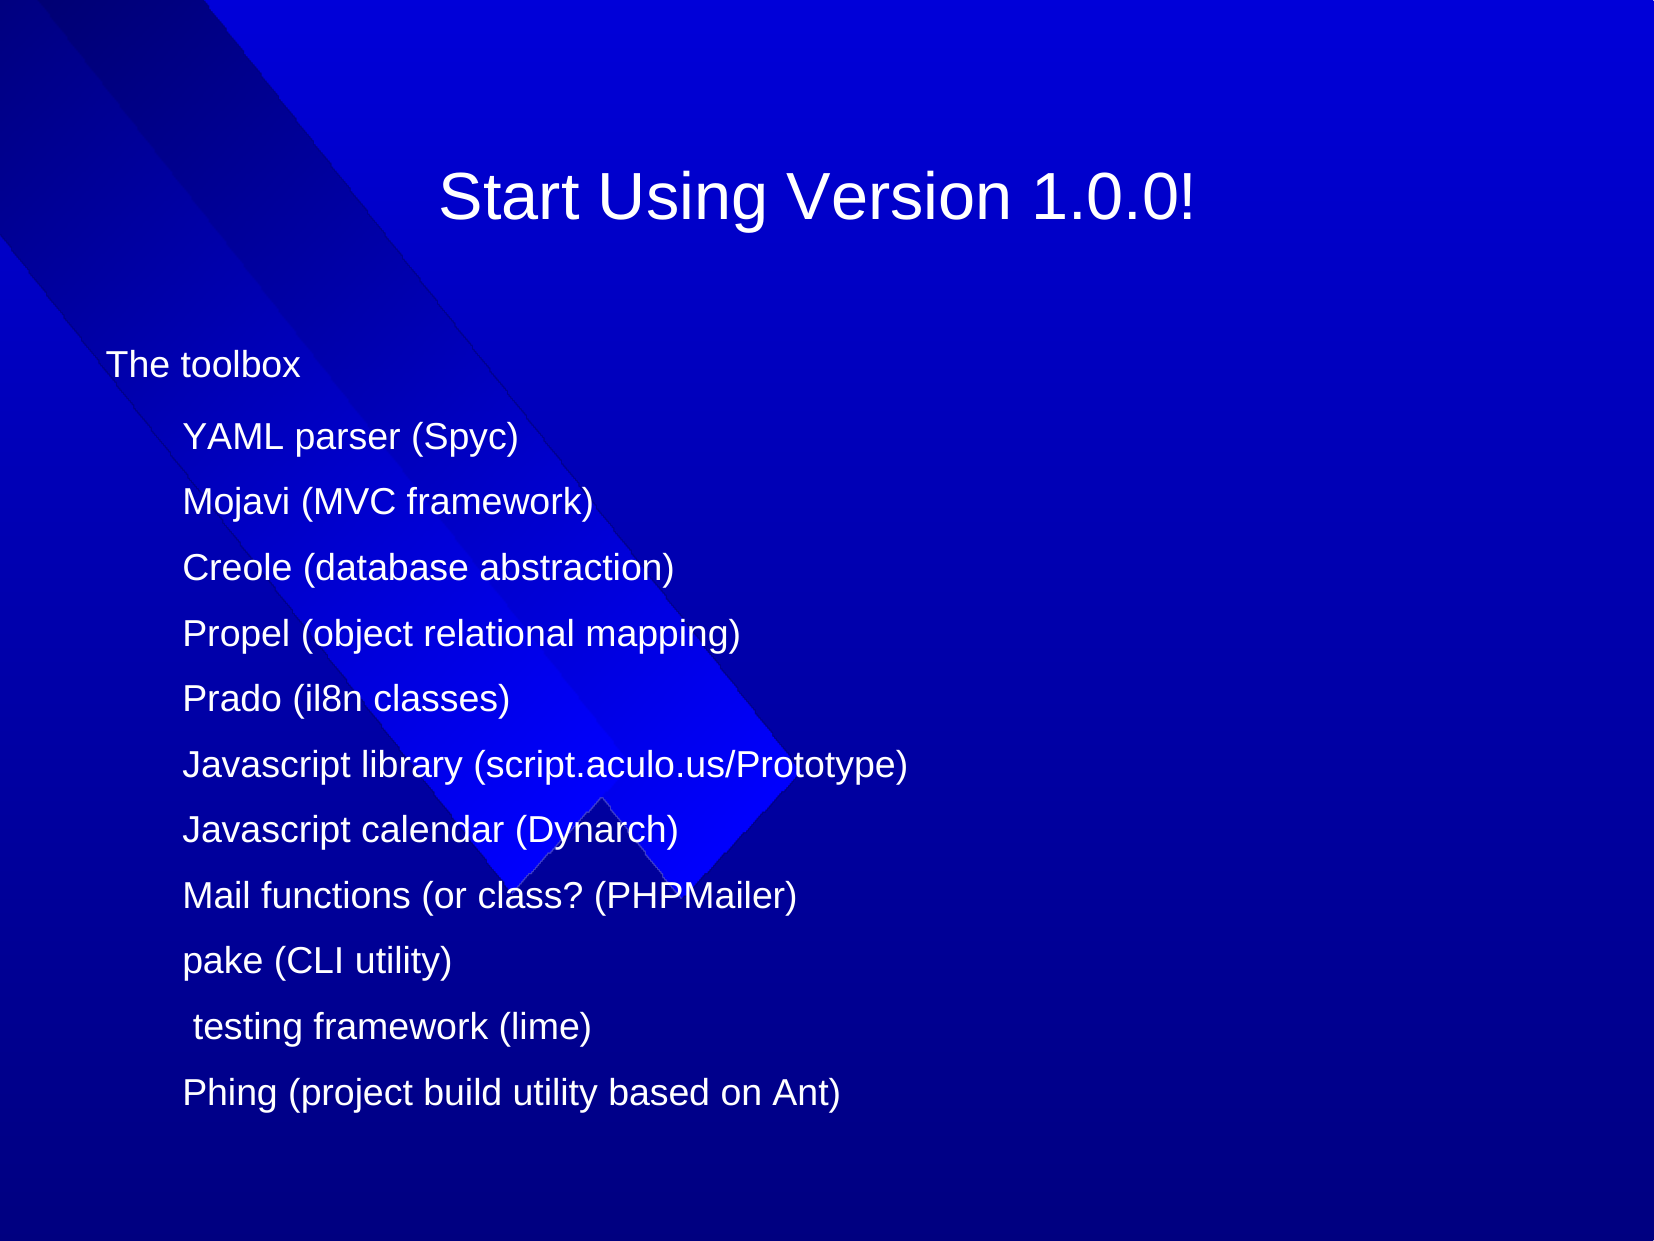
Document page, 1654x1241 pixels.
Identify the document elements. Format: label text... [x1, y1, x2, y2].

list The toolbox YAML parser (Spyc) Mojavi (MVC framework) Creole (database abstraction) Propel (object relational mapping) Prado (il8n classes) Javascript library (script.aculo.us/Prototype) Javascript calendar (Dynarch) Mail functions (or class? (PHPMailer) pake (CLI utility) testing framework (lime) Phing (project build utility based on Ant) [87, 343, 1501, 1126]
title Start Using Version 1.0.0! [112, 92, 1525, 301]
